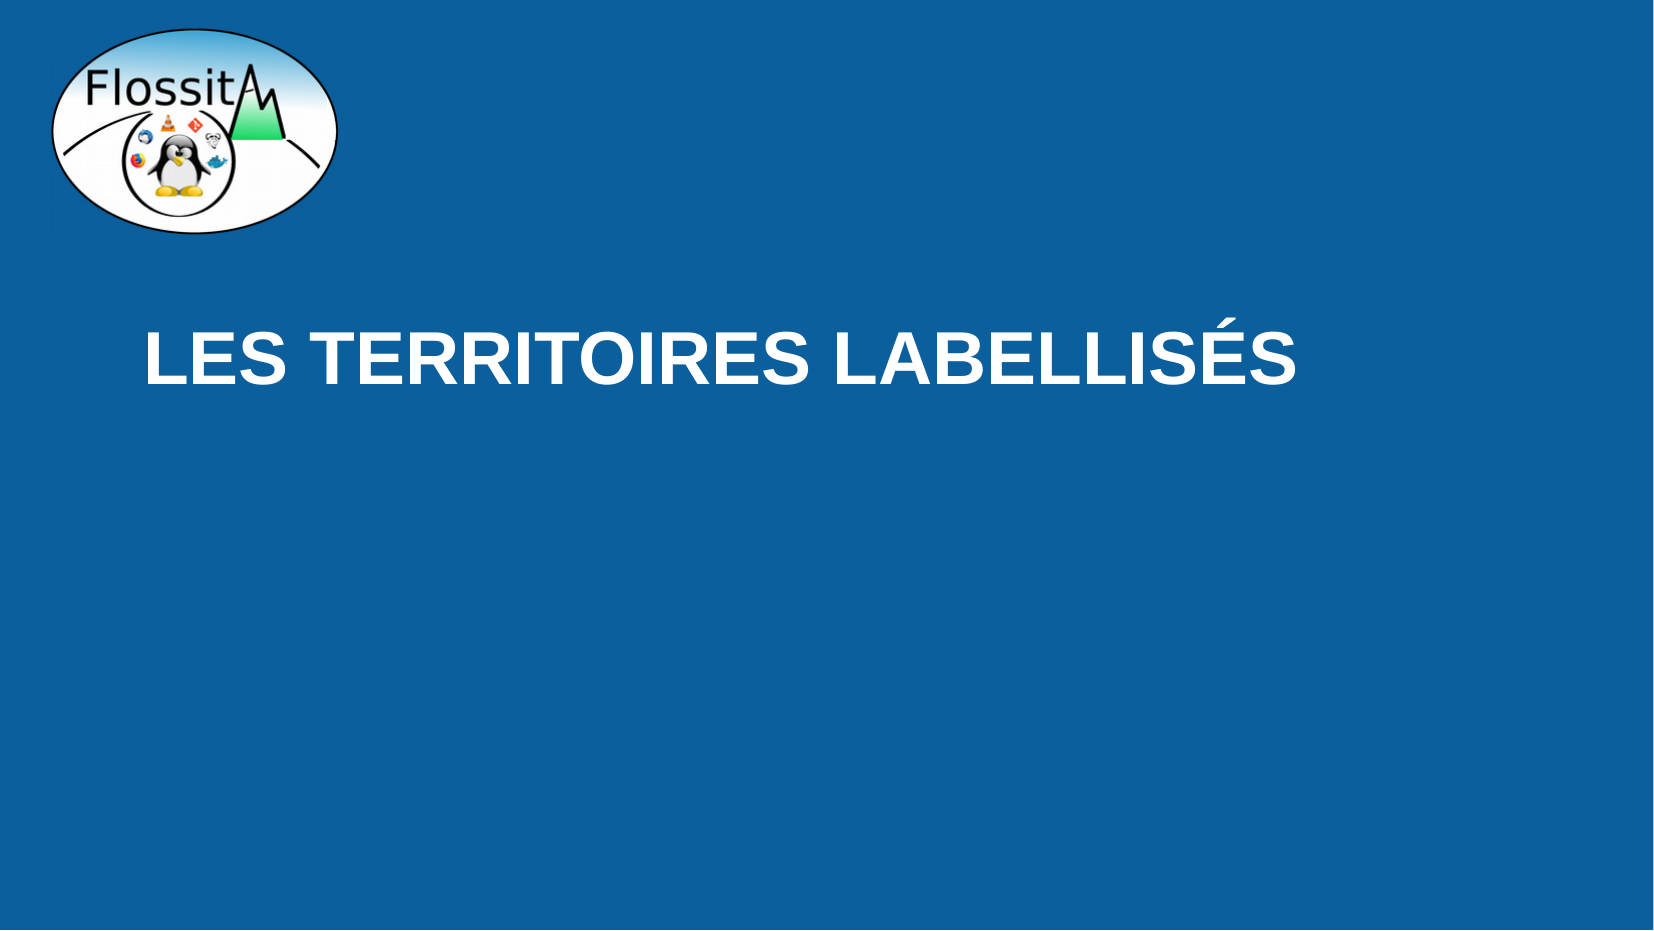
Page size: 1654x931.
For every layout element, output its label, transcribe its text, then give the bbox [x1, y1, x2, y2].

title LES TERRITOIRES LABELLISÉS [143, 182, 1459, 401]
picture [50, 27, 339, 235]
